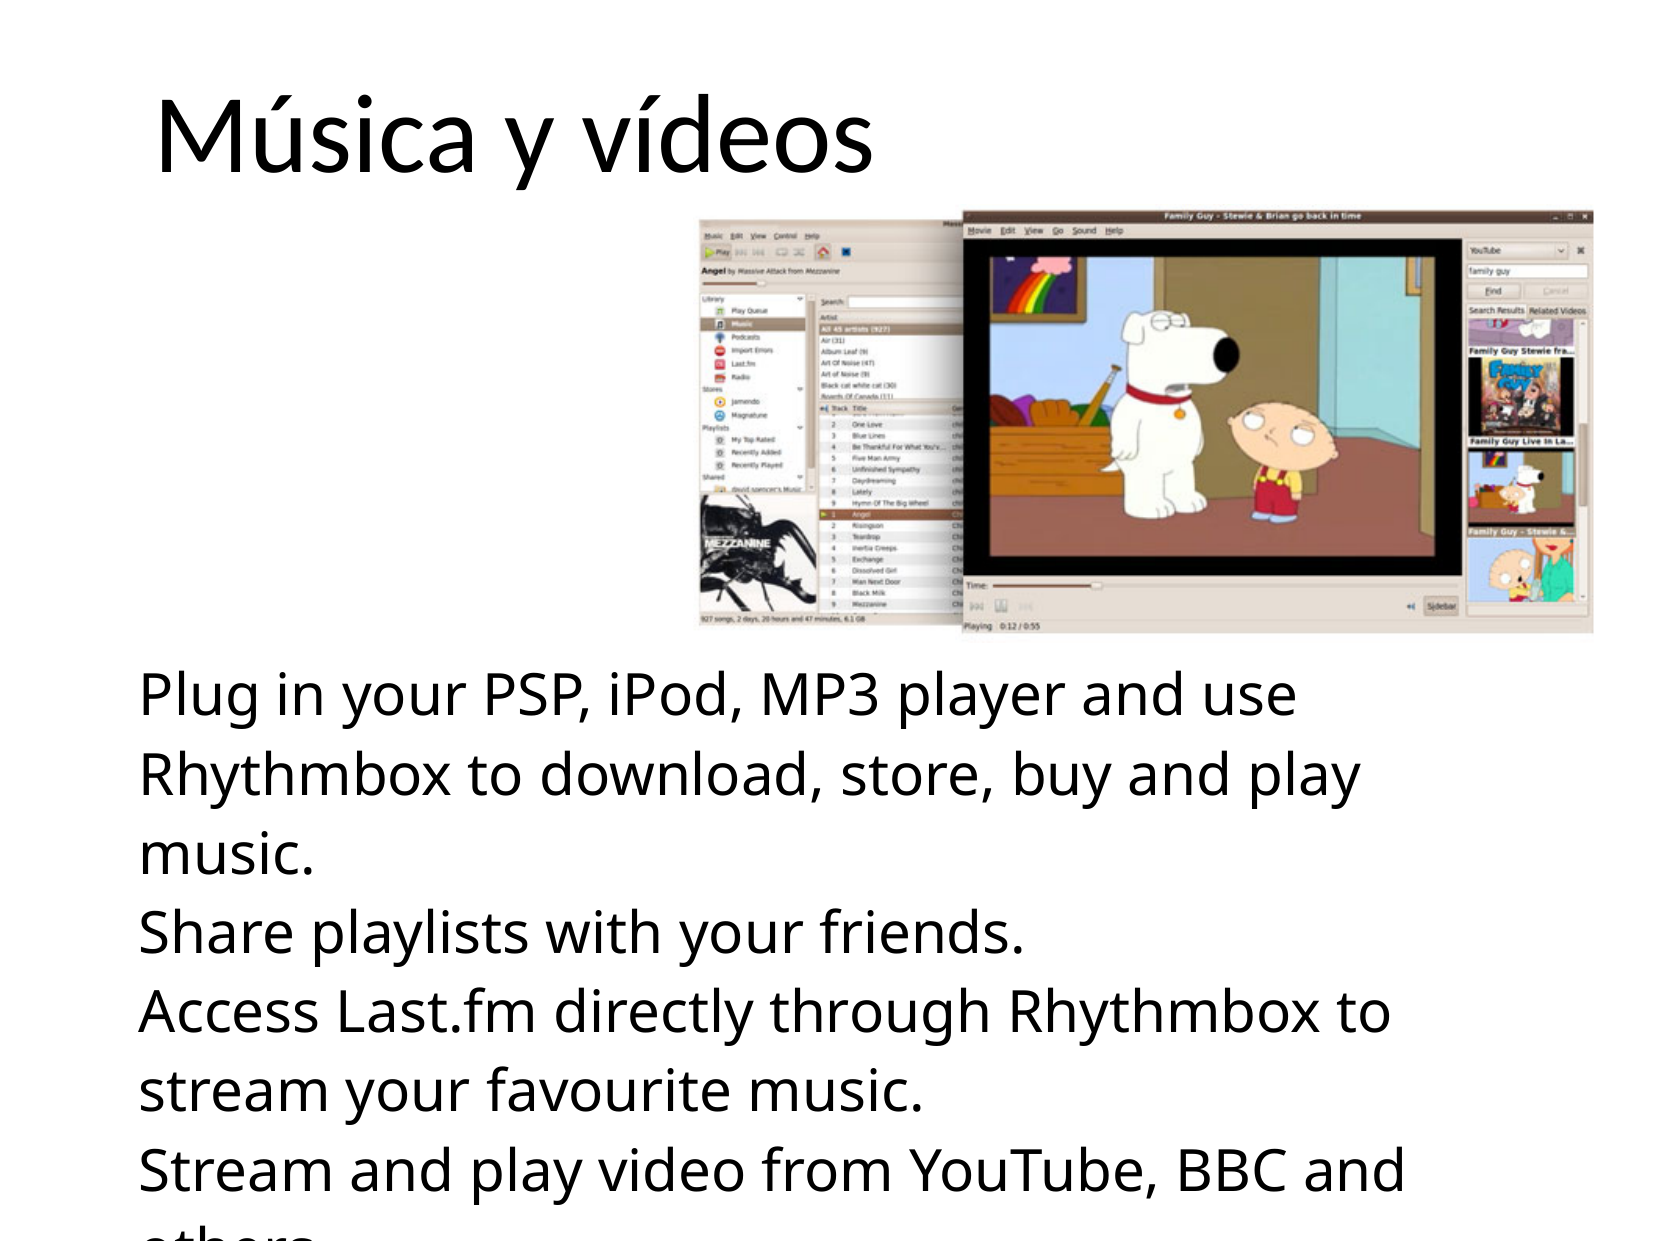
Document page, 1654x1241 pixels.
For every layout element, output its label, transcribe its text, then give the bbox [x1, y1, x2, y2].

picture [693, 204, 1600, 643]
text_box Plug in your PSP, iPod, MP3 player and use Rhythmbox to download, store, buy and play music. Share playlists with your friends. Access Last.fm directly through Rhythmbox to stream your favourite music. Stream and play video from YouTube, BBC and others. [124, 646, 1563, 1241]
text_box Música y vídeos [138, 80, 1505, 209]
